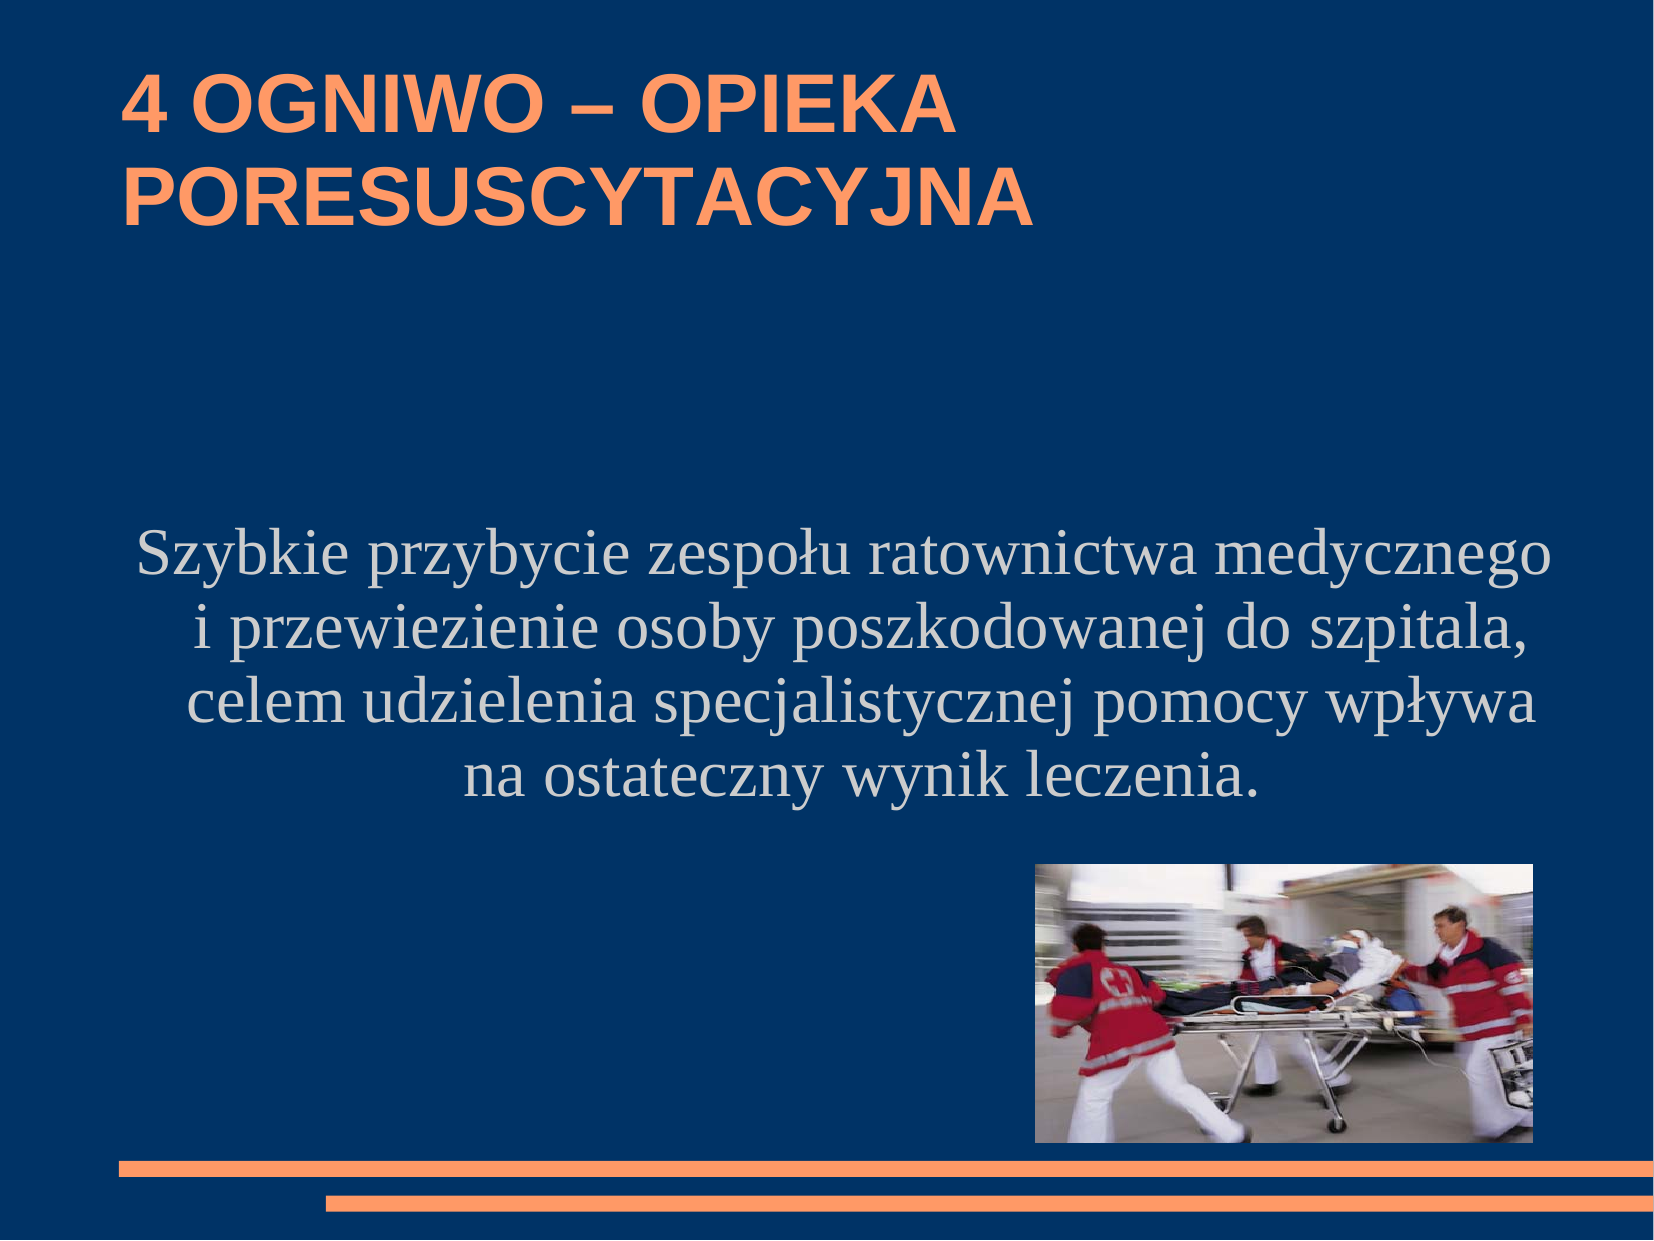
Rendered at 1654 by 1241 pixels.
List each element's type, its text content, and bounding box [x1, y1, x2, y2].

subtitle Szybkie przybycie zespołu ratownictwa medycznego i przewiezienie osoby poszkodowanej do szpitala, celem udzielenia specjalistycznej pomocy wpływa na ostateczny wynik leczenia. [125, 265, 1565, 1061]
picture [1035, 864, 1533, 1143]
title 4 OGNIWO – OPIEKA PORESUSCYTACYJNA [121, 53, 1534, 247]
